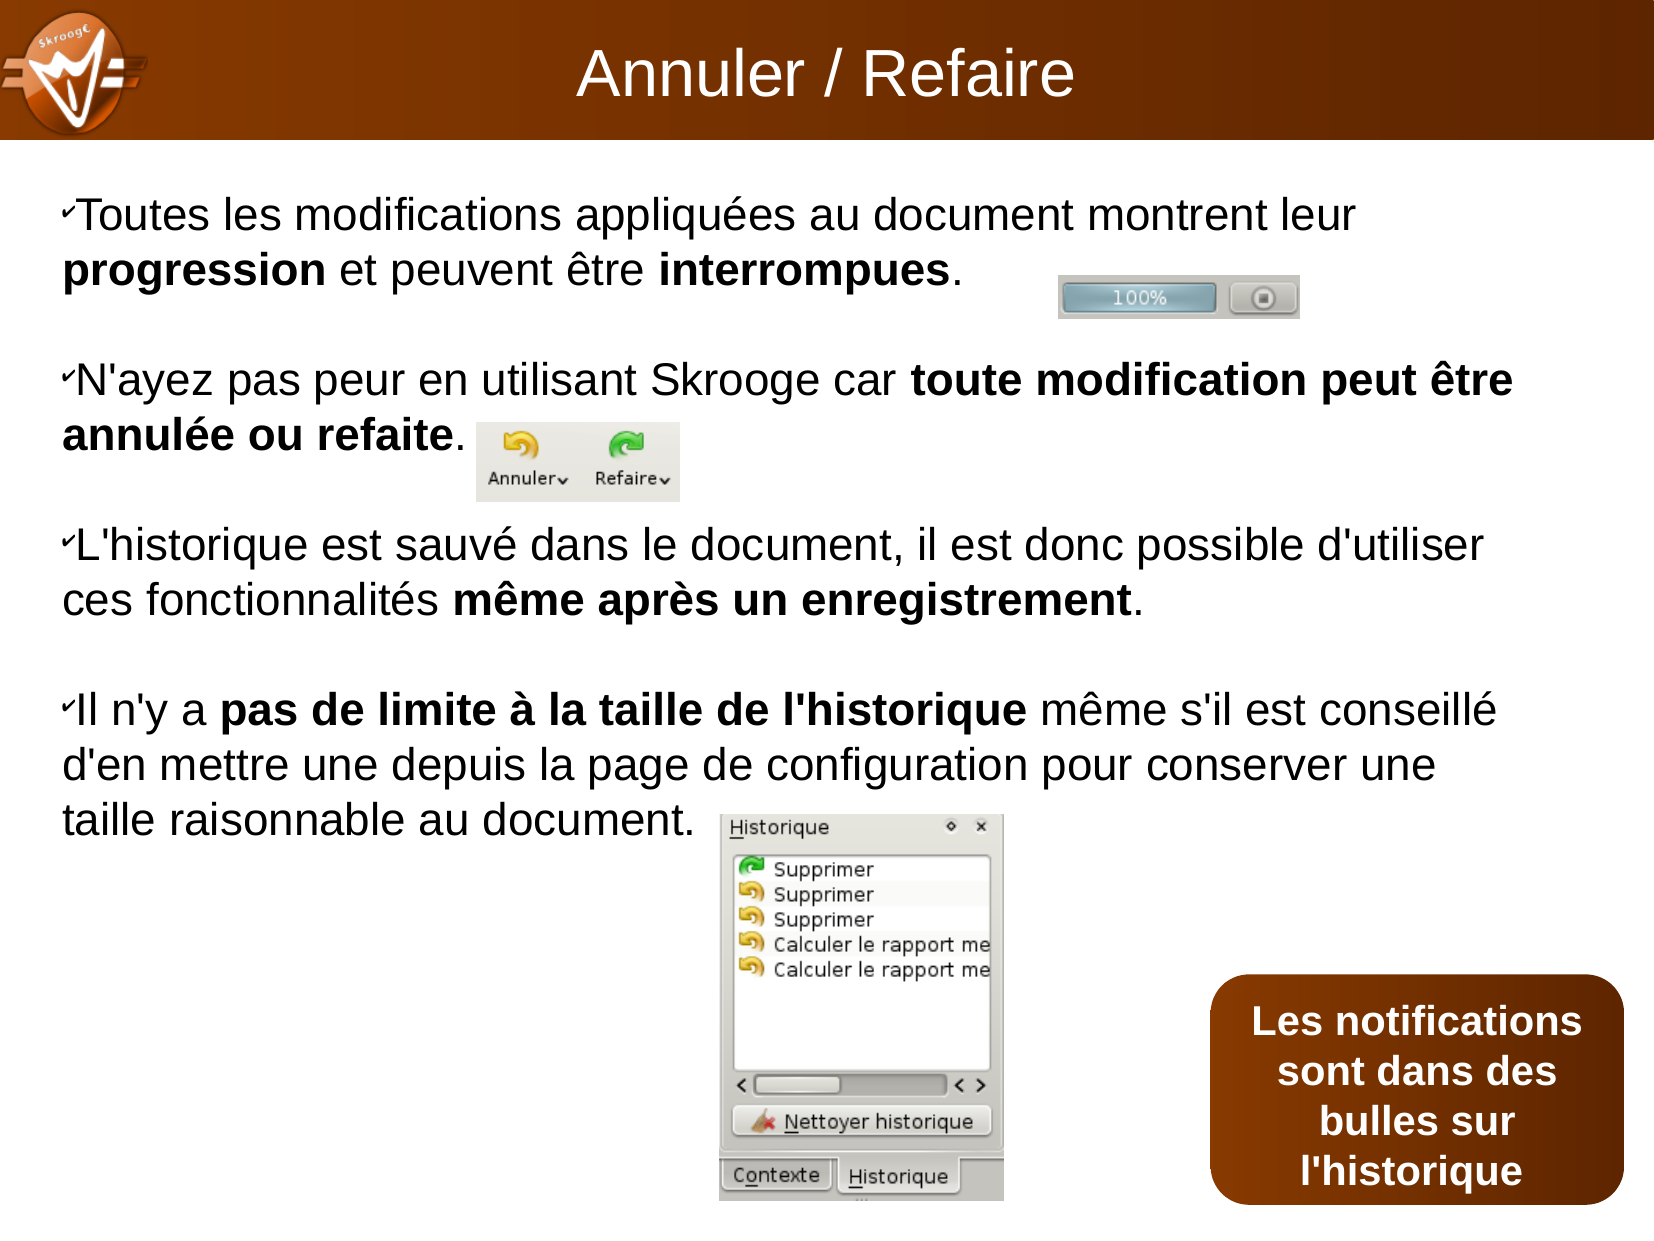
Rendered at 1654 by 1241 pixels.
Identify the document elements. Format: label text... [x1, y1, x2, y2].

picture [719, 814, 1004, 1201]
picture [0, 0, 148, 148]
picture [476, 422, 680, 502]
text_box Toutes les modifications appliquées au document montrent leur progression et peuvent être interrompues. N'ayez pas peur en utilisant Skrooge car toute modification peut être annulée ou refaite. L'historique est sauvé dans le document, il est donc possible d'utiliser ces fonctionnalités même après un enregistrement. Il n'y a pas de limite à la taille de l'historique même s'il est conseillé d'en mettre une depuis la page de configuration pour conserver une taille raisonnable au document. [47, 177, 1536, 852]
picture [1058, 275, 1300, 319]
text_box Les notifications sont dans des bulles sur l'historique [1210, 974, 1625, 1205]
title Annuler / Refaire [148, 0, 1654, 140]
